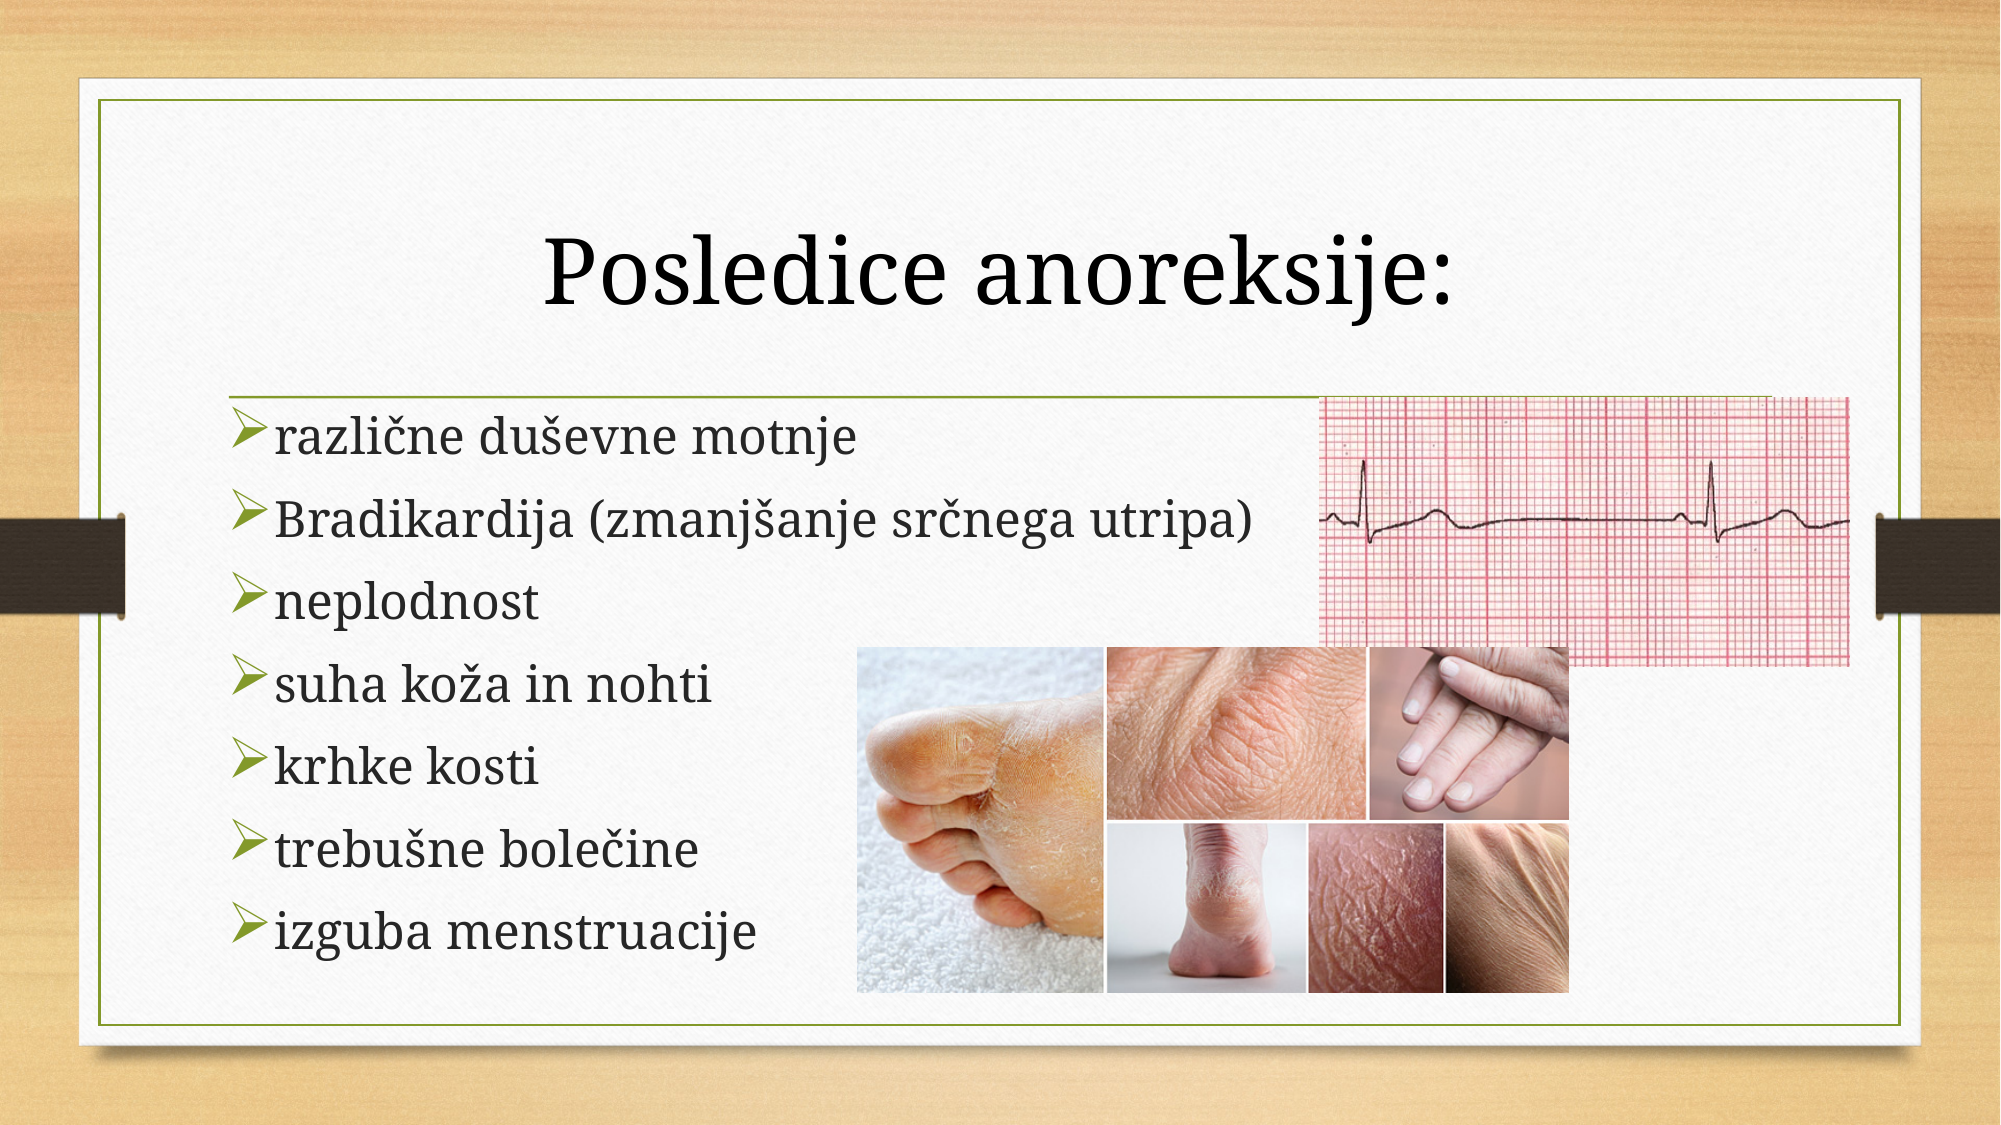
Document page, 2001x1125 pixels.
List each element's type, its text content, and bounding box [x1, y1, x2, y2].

picture [0, 0, 2001, 1125]
title Posledice anoreksije: [212, 161, 1788, 375]
list različne duševne motnje Bradikardija (zmanjšanje srčnega utripa) neplodnost suha koža in nohti krhke kosti trebušne bolečine izguba menstruacije [212, 397, 1788, 1006]
